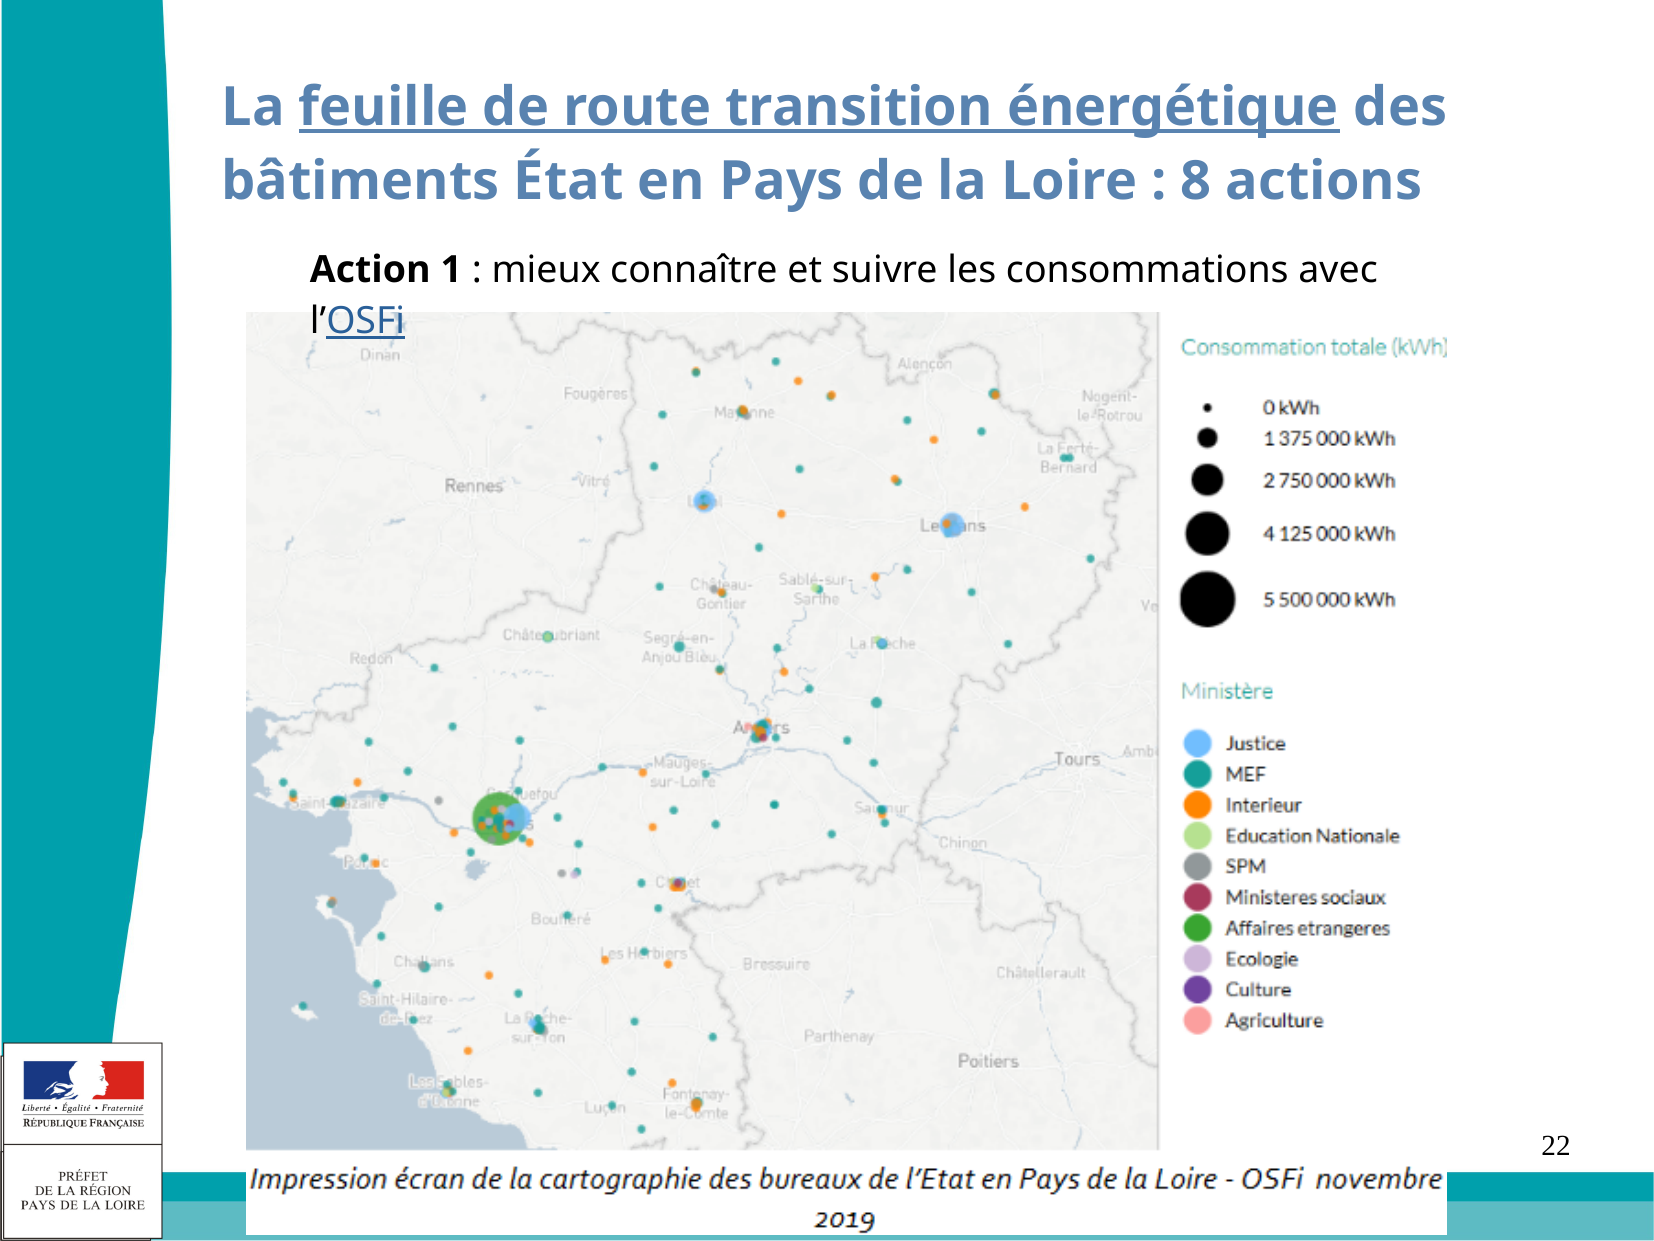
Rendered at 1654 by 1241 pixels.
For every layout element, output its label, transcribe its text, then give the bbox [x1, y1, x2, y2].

picture [0, 0, 1654, 1241]
text_box La feuille de route transition énergétique des bâtiments État en Pays de la Loire : 8 actions [206, 59, 1536, 184]
text_box Action 1 : mieux connaître et suivre les consommations avec l’OSFi [295, 235, 1418, 325]
